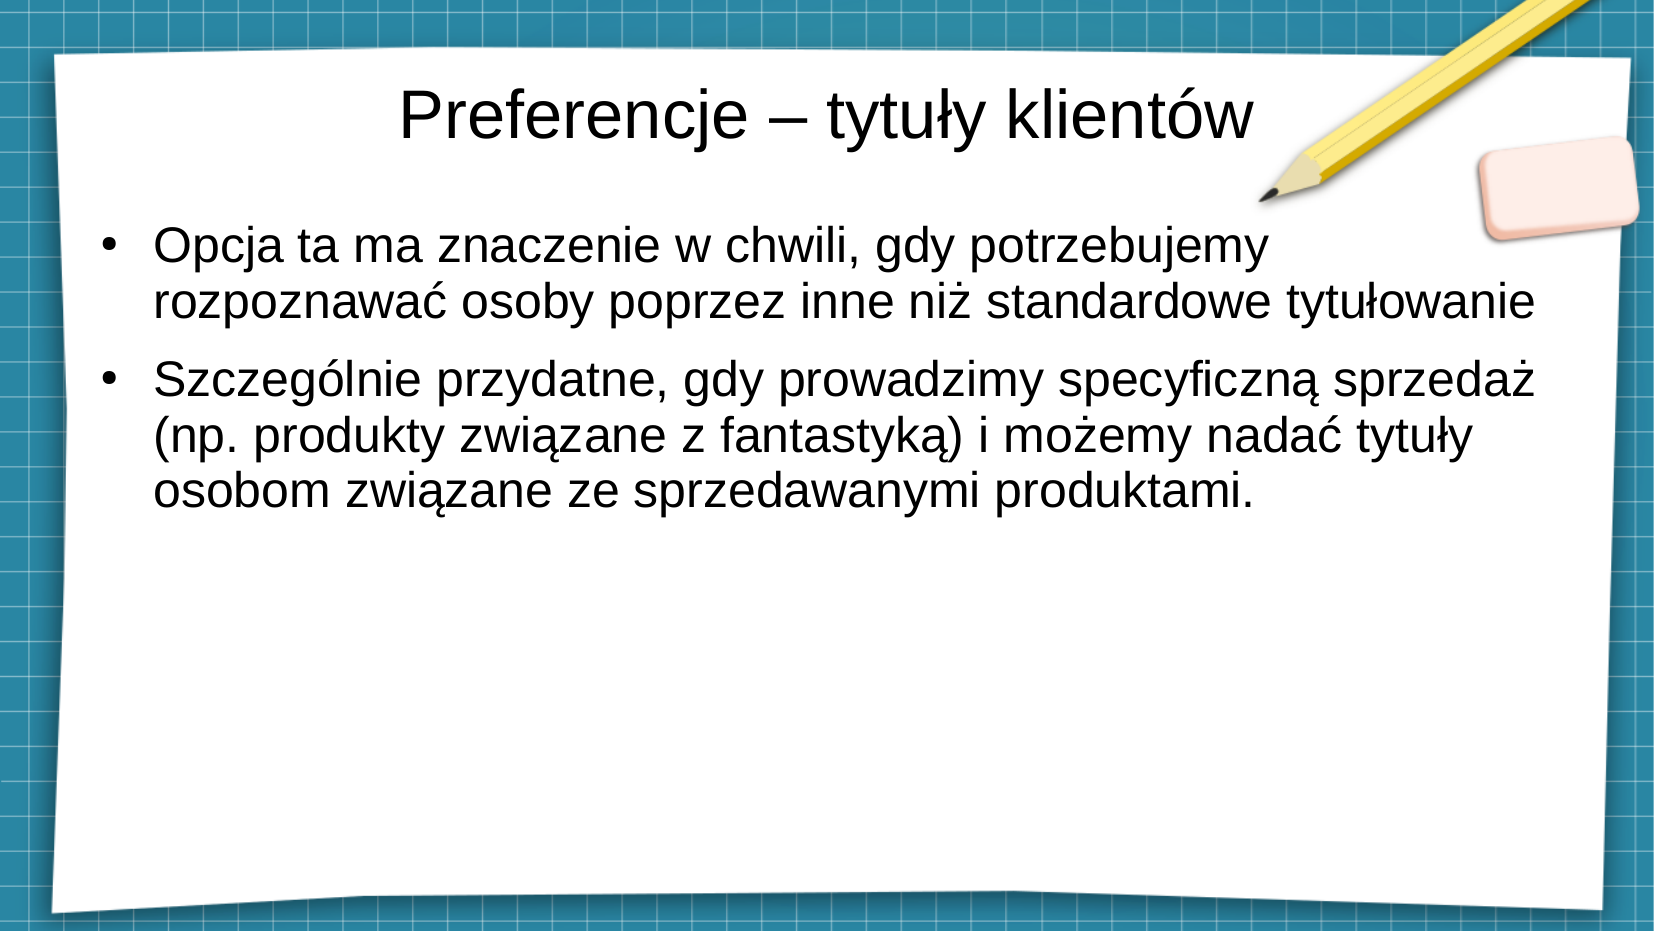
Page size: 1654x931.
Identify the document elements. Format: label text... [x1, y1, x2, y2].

list Opcja ta ma znaczenie w chwili, gdy potrzebujemy rozpoznawać osoby poprzez inne niż standardowe tytułowanie Szczególnie przydatne, gdy prowadzimy specyficzną sprzedaż (np. produkty związane z fantastyką) i możemy nadać tytuły osobom związane ze sprzedawanymi produktami. [82, 217, 1571, 758]
title Preferencje – tytuły klientów [82, 37, 1571, 193]
picture [0, 0, 1654, 931]
